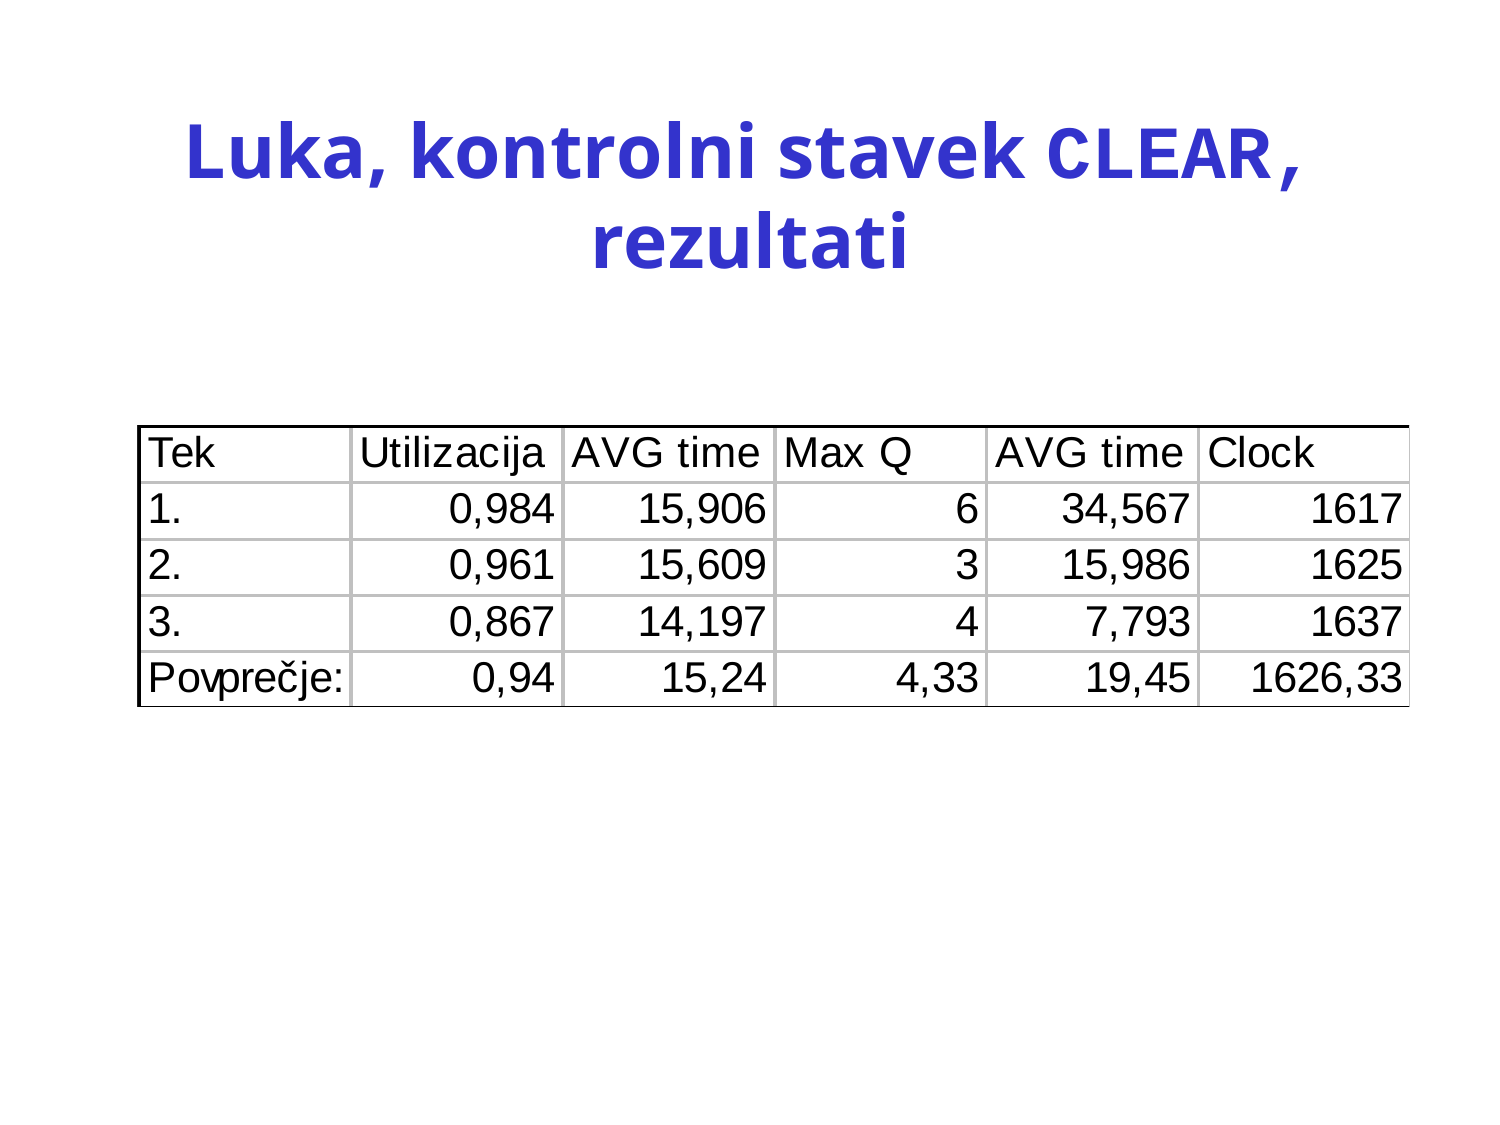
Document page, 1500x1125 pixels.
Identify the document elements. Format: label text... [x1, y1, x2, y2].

chart [137, 425, 1413, 710]
title Luka, kontrolni stavek CLEAR, rezultati [112, 96, 1388, 292]
